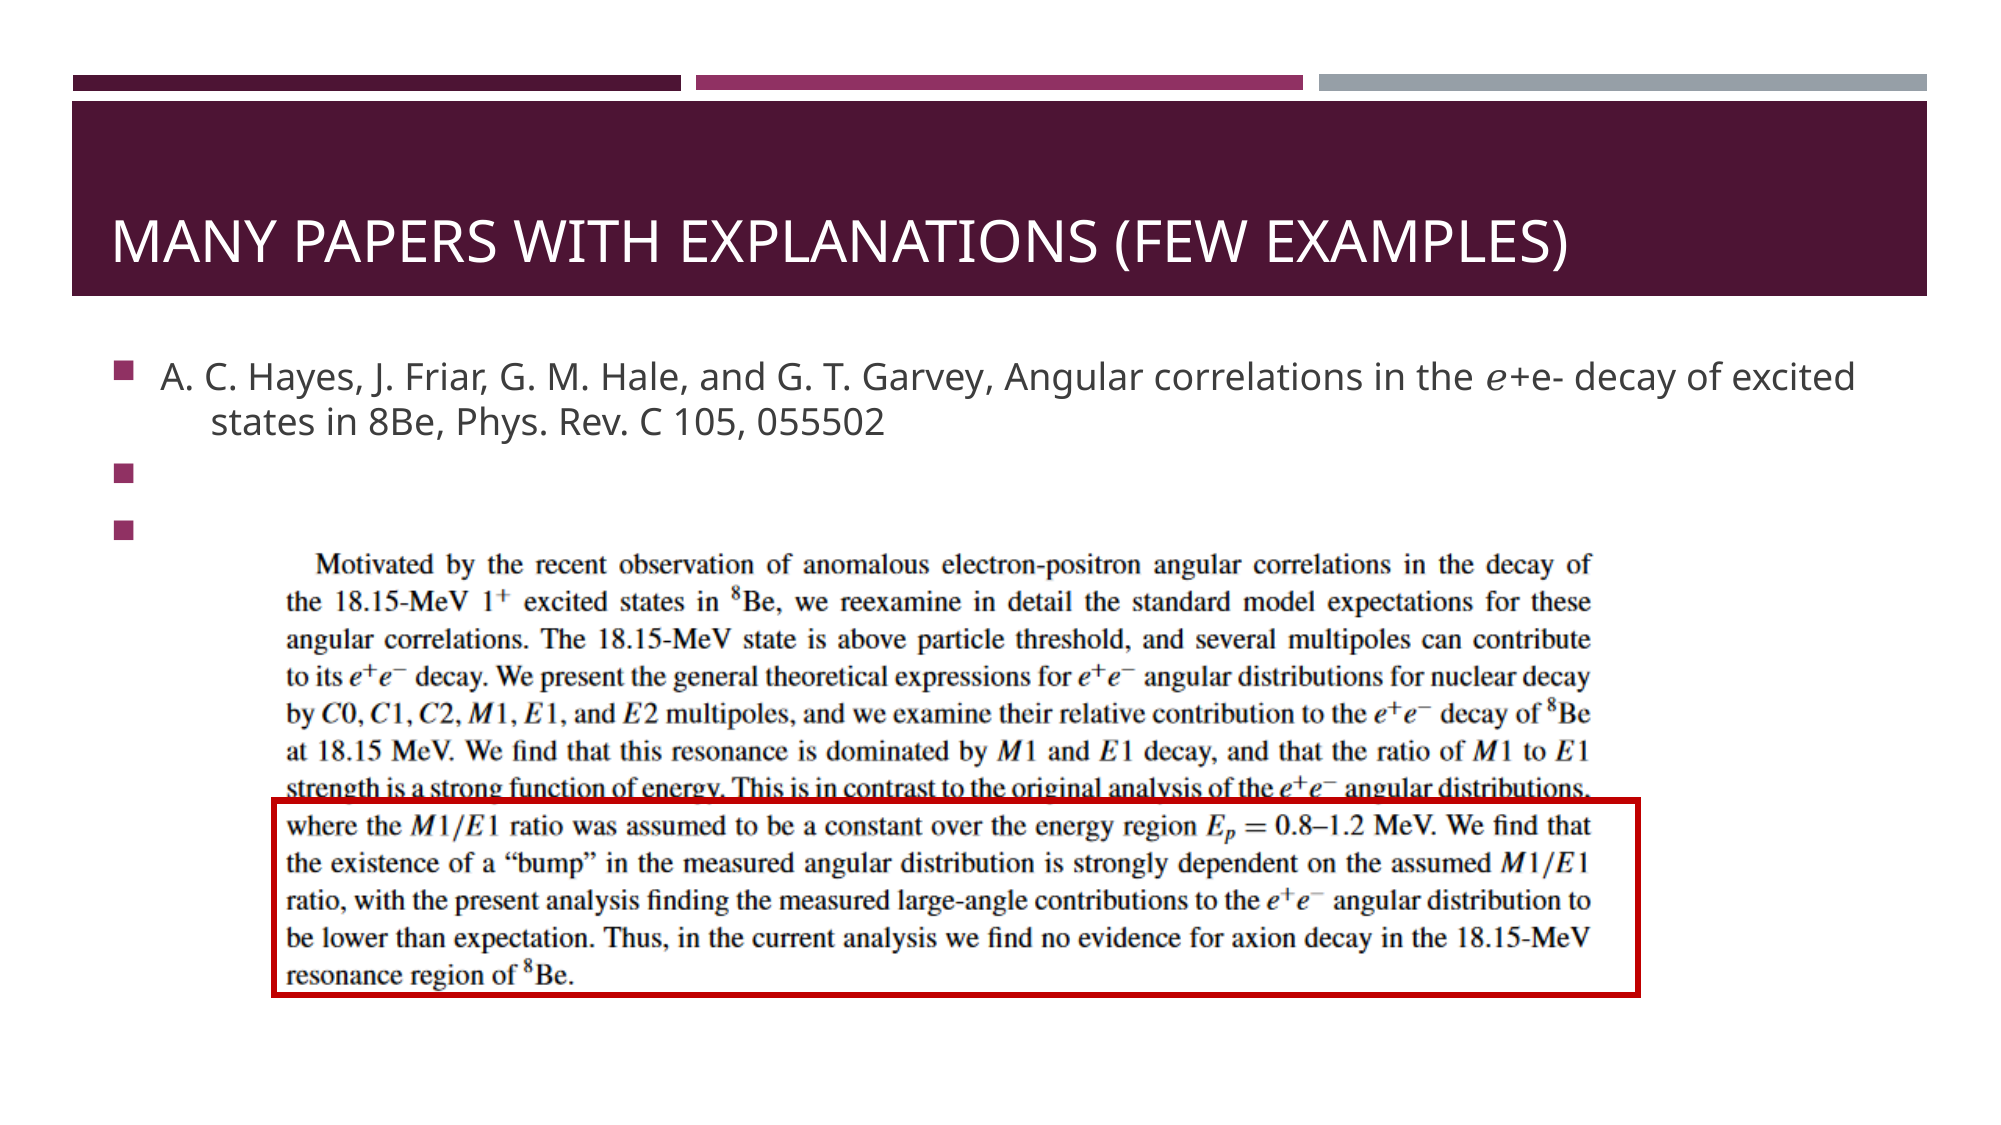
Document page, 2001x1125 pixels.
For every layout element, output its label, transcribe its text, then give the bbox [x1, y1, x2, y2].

picture [188, 530, 1683, 1010]
title Many papers with explanations (few examples) [95, 115, 1905, 282]
list A. C. Hayes, J. Friar, G. M. Hale, and G. T. Garvey, Angular correlations in the 𝑒+e- decay of excited states in 8Be, Phys. Rev. C 105, 055502 [95, 295, 1905, 616]
